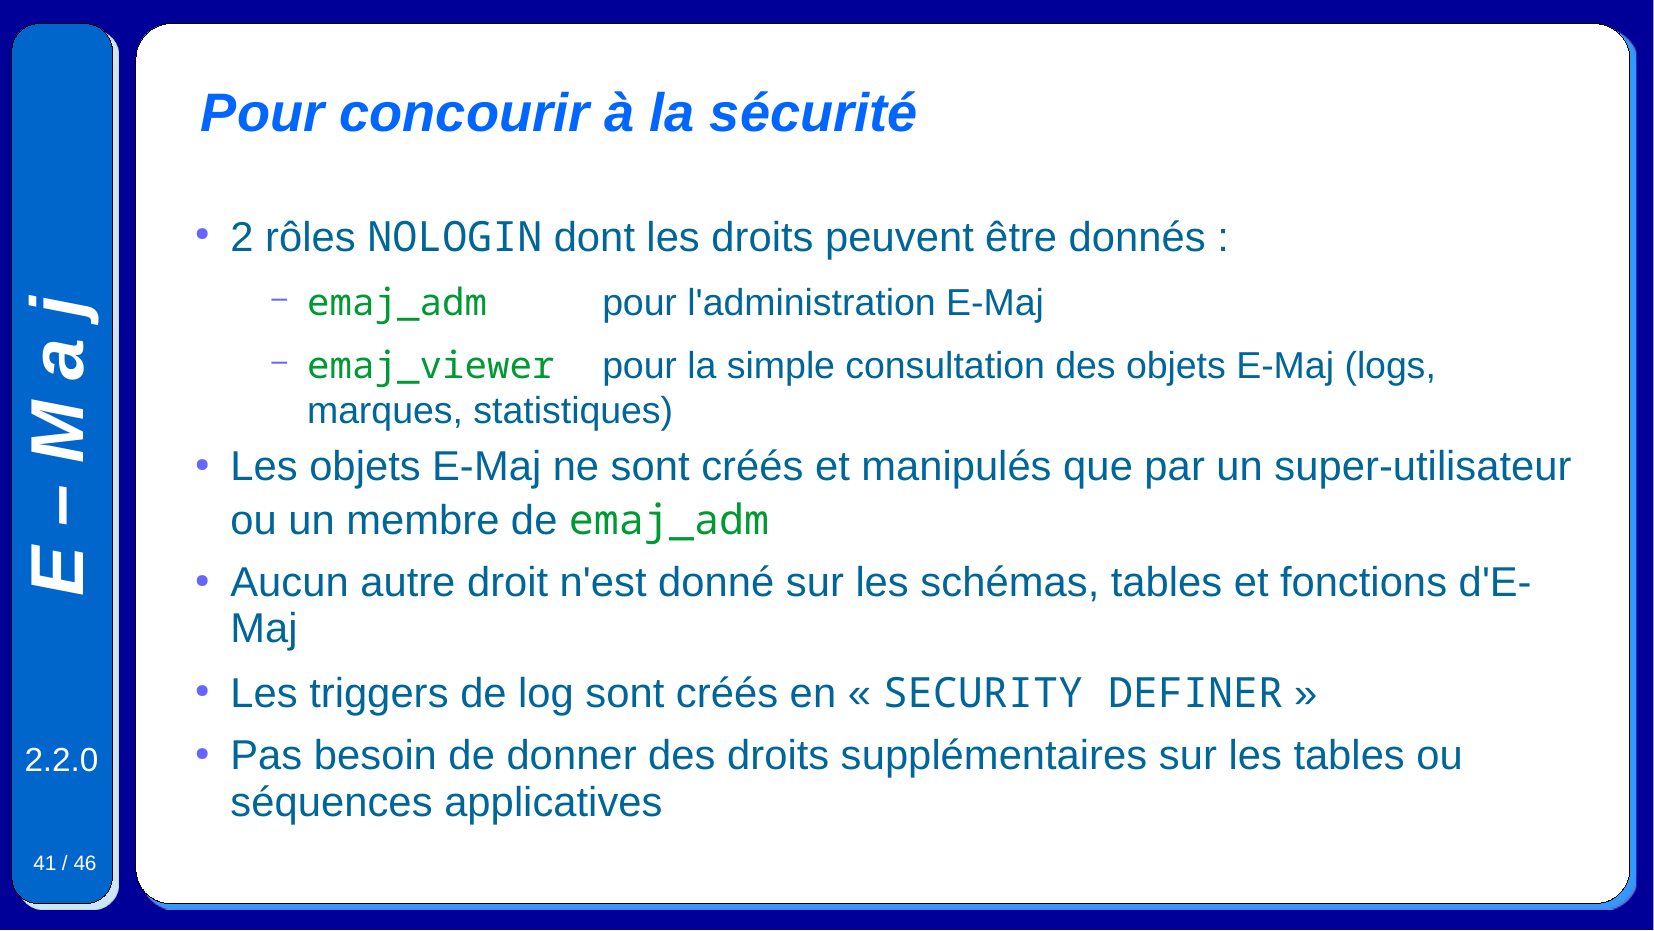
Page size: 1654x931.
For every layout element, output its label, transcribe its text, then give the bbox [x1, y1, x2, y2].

title Pour concourir à la sécurité [200, 34, 1575, 191]
list 2 rôles NOLOGIN dont les droits peuvent être donnés : emaj_adm pour l'administration E-Maj emaj_viewer pour la simple consultation des objets E-Maj (logs, marques, statistiques) Les objets E-Maj ne sont créés et manipulés que par un super-utilisateur ou un membre de emaj_adm Aucun autre droit n'est donné sur les schémas, tables et fonctions d'E-Maj Les triggers de log sont créés en « SECURITY DEFINER » Pas besoin de donner des droits supplémentaires sur les tables ou séquences applicatives [177, 206, 1587, 827]
